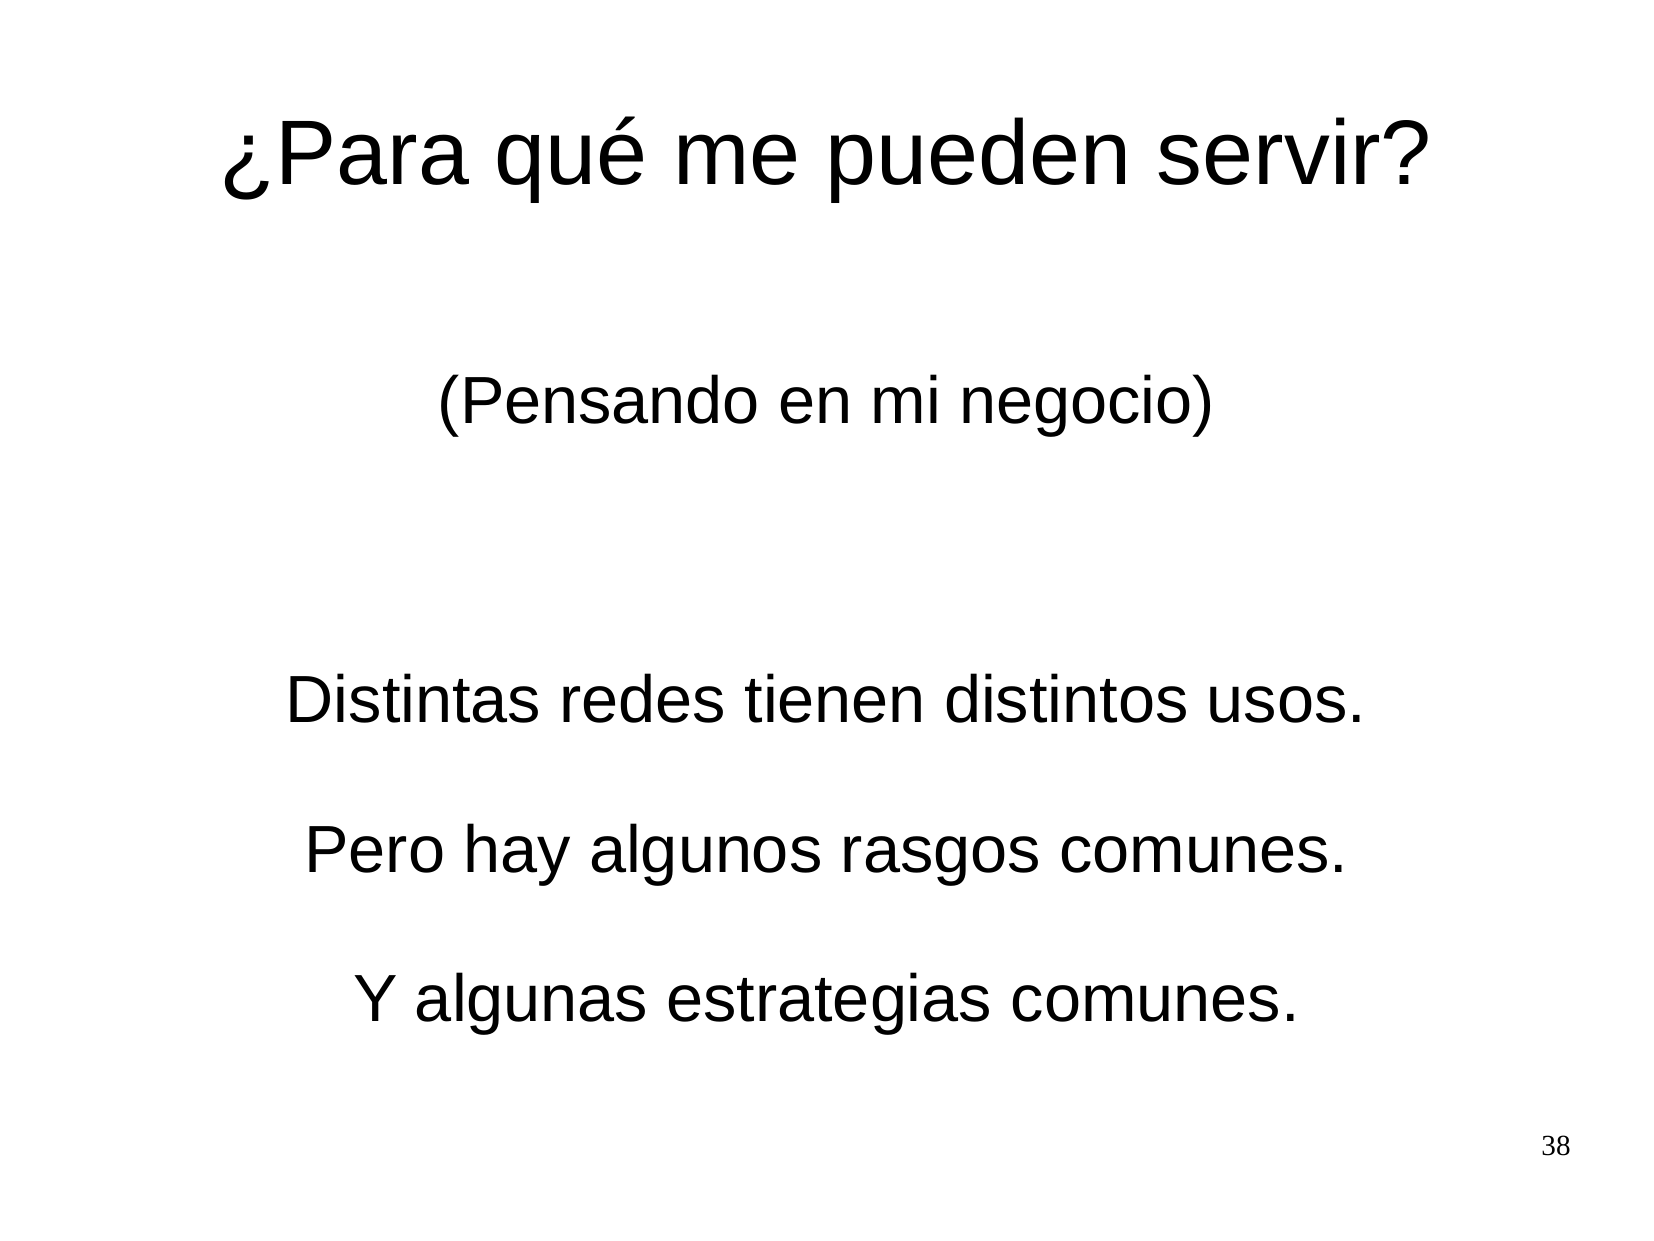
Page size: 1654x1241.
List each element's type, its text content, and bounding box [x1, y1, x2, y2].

subtitle (Pensando en mi negocio) Distintas redes tienen distintos usos. Pero hay algunos rasgos comunes. Y algunas estrategias comunes. [82, 297, 1571, 1102]
title ¿Para qué me pueden servir? [82, 56, 1571, 250]
